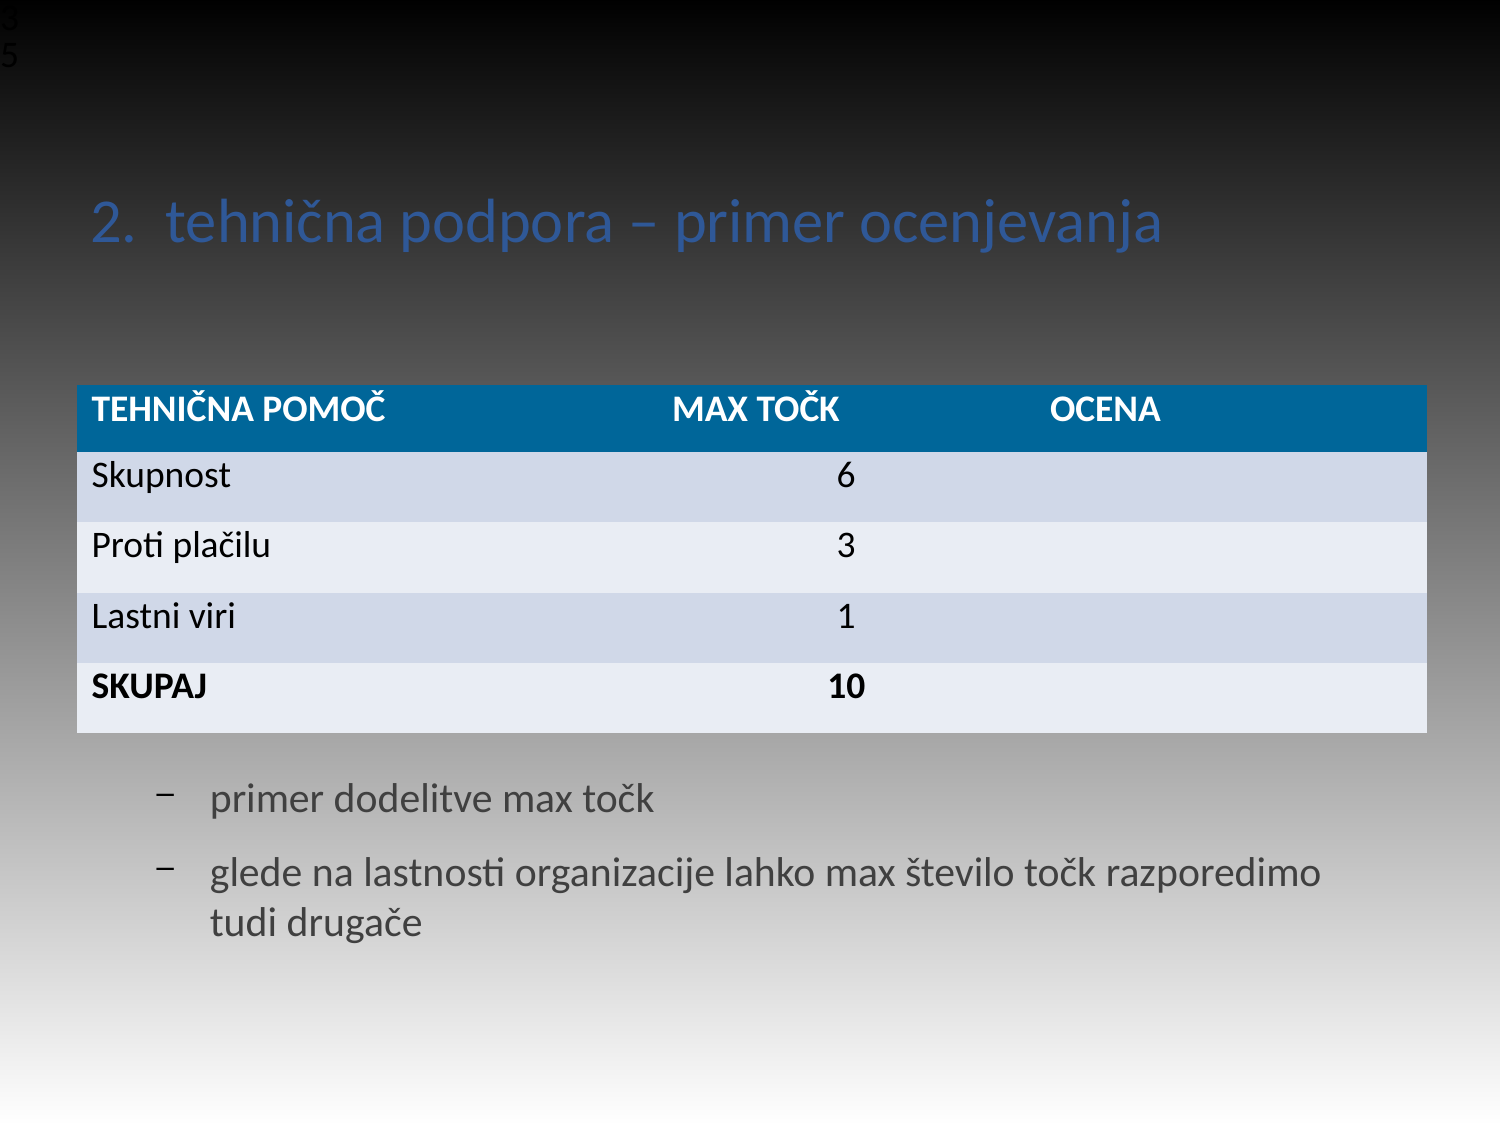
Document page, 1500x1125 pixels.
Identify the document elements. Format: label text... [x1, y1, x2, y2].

table_cell [1035, 593, 1427, 663]
table_cell Skupnost [77, 452, 657, 522]
table_cell 3 [657, 522, 1035, 593]
table_header TEHNIČNA POMOČ [77, 385, 657, 452]
title 2. tehnična podpora – primer ocenjevanja [75, 0, 1425, 263]
table_cell [1035, 522, 1427, 593]
table_cell 1 [657, 593, 1035, 663]
table_cell [1035, 452, 1427, 522]
table_cell 10 [657, 663, 1035, 733]
table_cell 6 [657, 452, 1035, 522]
table_header OCENA [1035, 385, 1427, 452]
table_cell Lastni viri [77, 593, 657, 663]
table_header MAX TOČK [657, 385, 1035, 452]
table_cell Proti plačilu [77, 522, 657, 593]
table_cell [1035, 663, 1427, 733]
table_cell SKUPAJ [77, 663, 657, 733]
list primer dodelitve max točk glede na lastnosti organizacije lahko max število točk razporedimo tudi drugače [53, 763, 1404, 1023]
